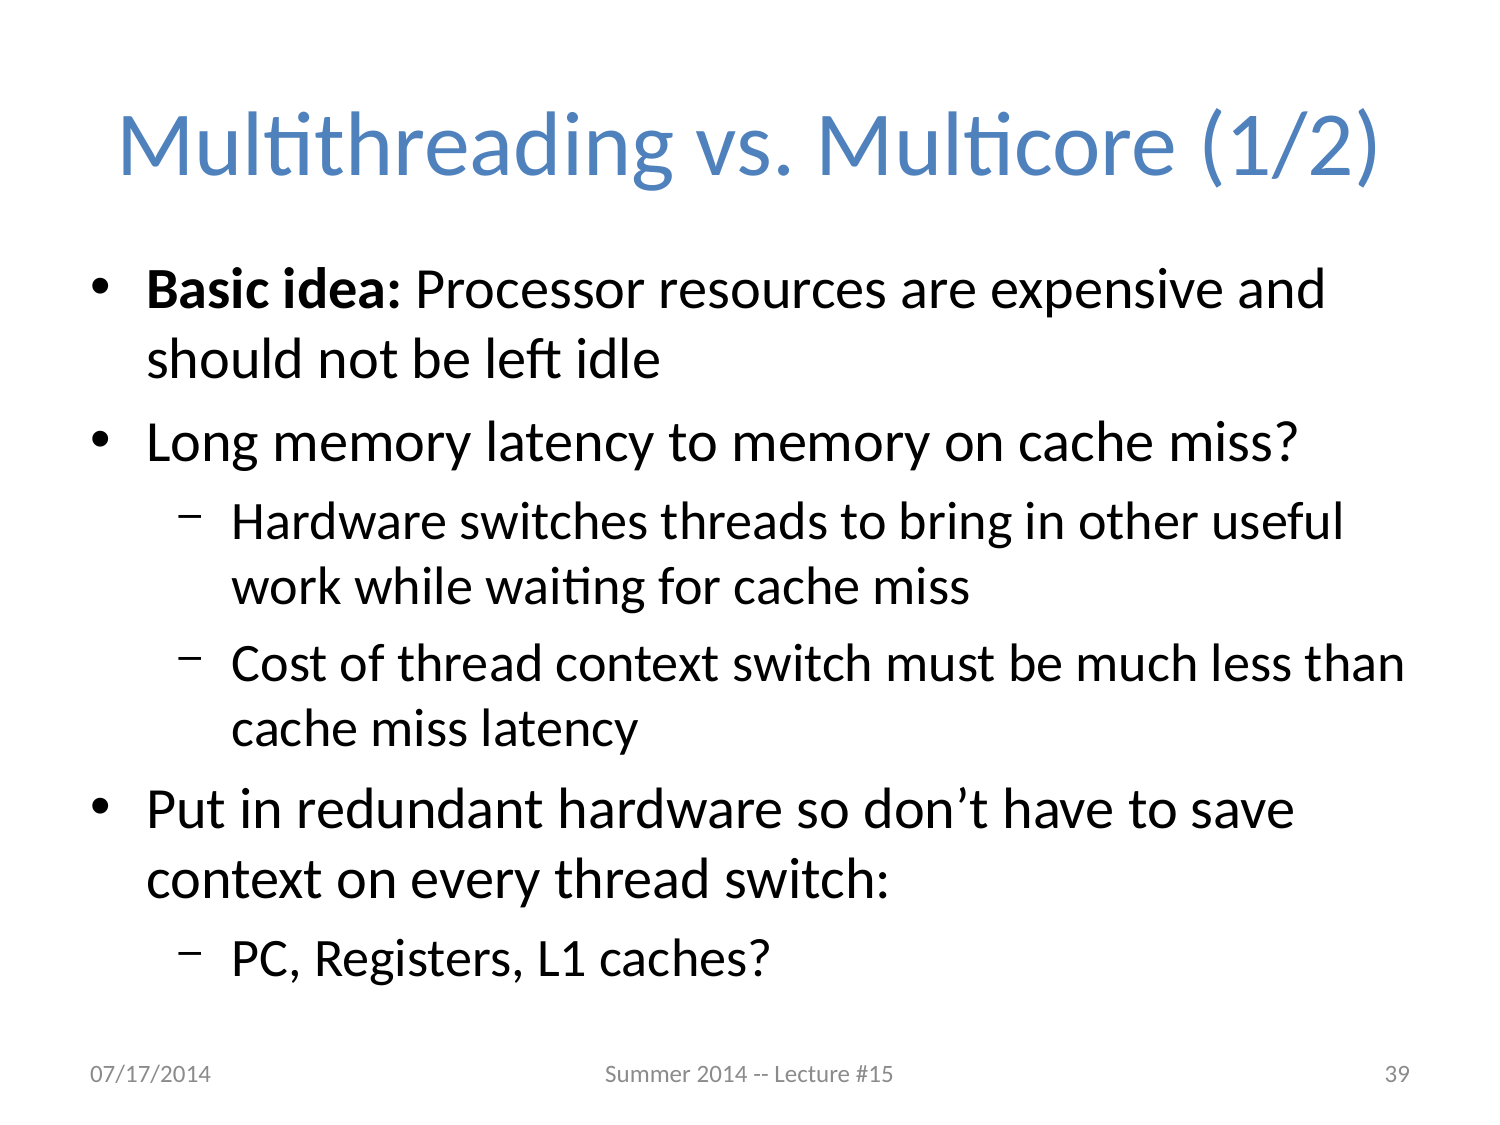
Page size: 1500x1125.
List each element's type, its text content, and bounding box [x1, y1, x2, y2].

list Basic idea: Processor resources are expensive and should not be left idle Long memory latency to memory on cache miss? Hardware switches threads to bring in other useful work while waiting for cache miss Cost of thread context switch must be much less than cache miss latency Put in redundant hardware so don’t have to save context on every thread switch: PC, Registers, L1 caches? [75, 243, 1425, 1078]
slide_number 07/17/2014 [75, 1042, 425, 1103]
footer Summer 2014 -- Lecture #15 [512, 1042, 988, 1103]
slide_number <number> [1074, 1042, 1425, 1103]
title Multithreading vs. Multicore (1/2) [75, 45, 1425, 233]
